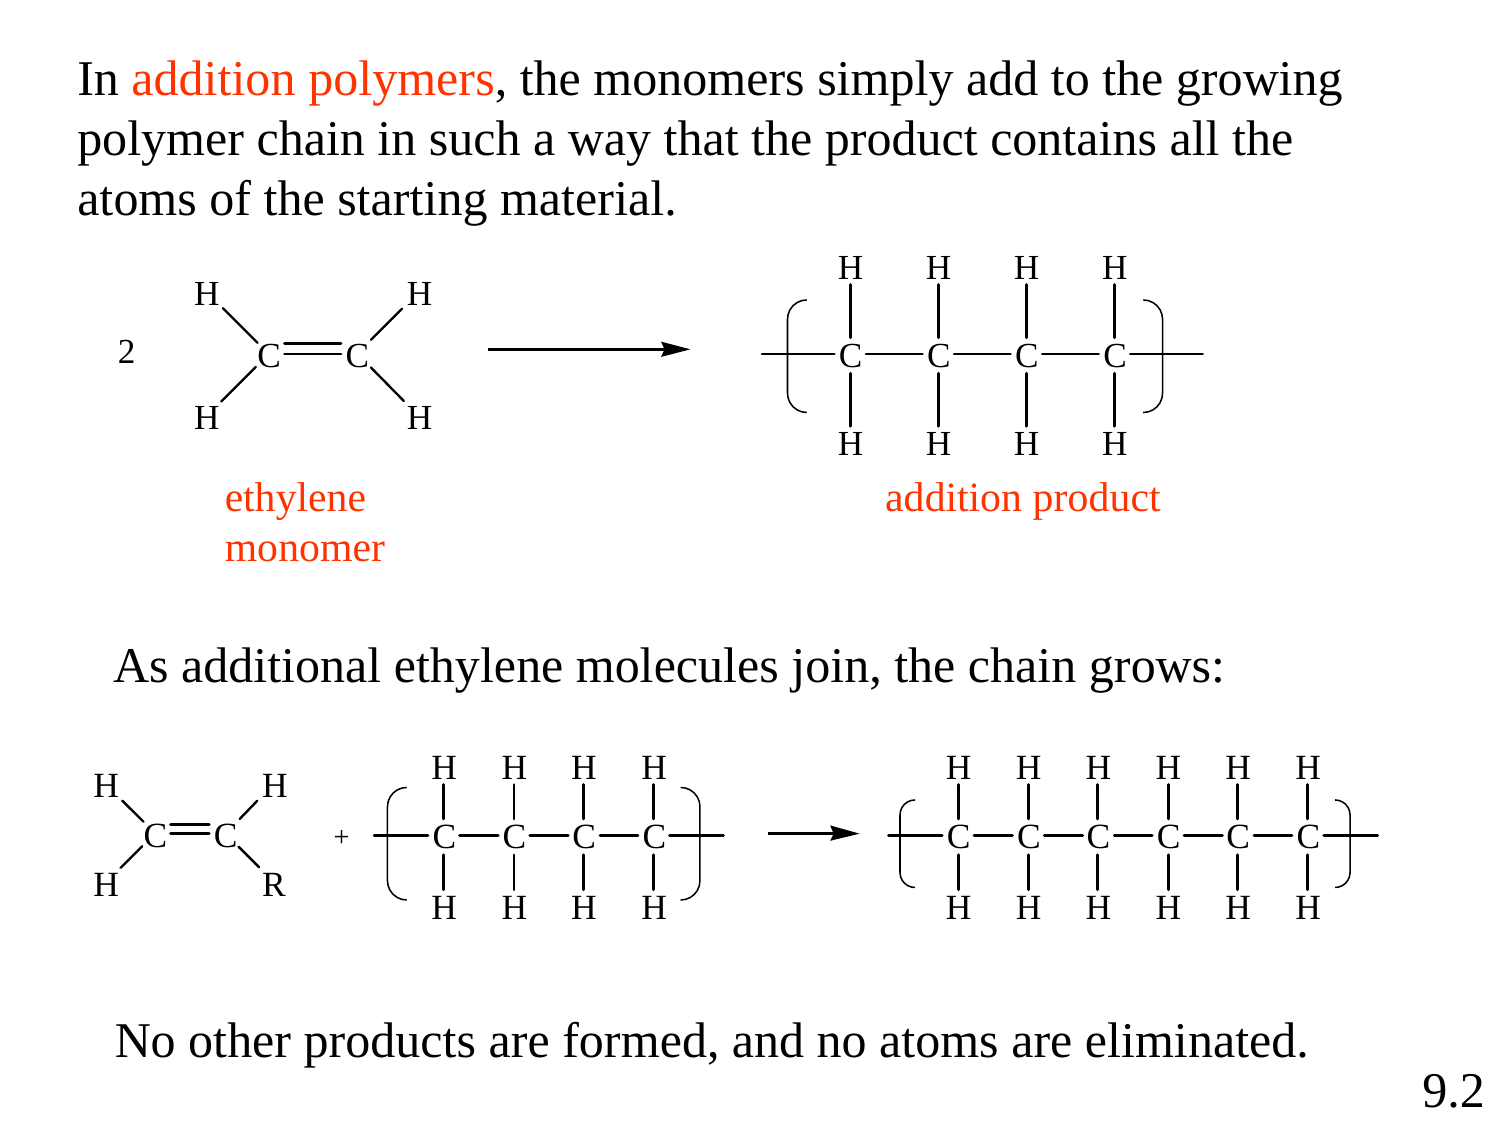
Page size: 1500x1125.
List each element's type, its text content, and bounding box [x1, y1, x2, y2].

text_box No other products are formed, and no atoms are eliminated. [99, 999, 1376, 1076]
text_box 9.2 [1407, 1049, 1500, 1125]
text_box As additional ethylene molecules join, the chain grows: [98, 624, 1242, 701]
chart [87, 750, 1388, 925]
text_box addition product [870, 462, 1176, 529]
text_box ethylene monomer [210, 462, 401, 578]
chart [112, 249, 1213, 462]
text_box In addition polymers, the monomers simply add to the growing polymer chain in such a way that the product contains all the atoms of the starting material. [62, 37, 1438, 233]
